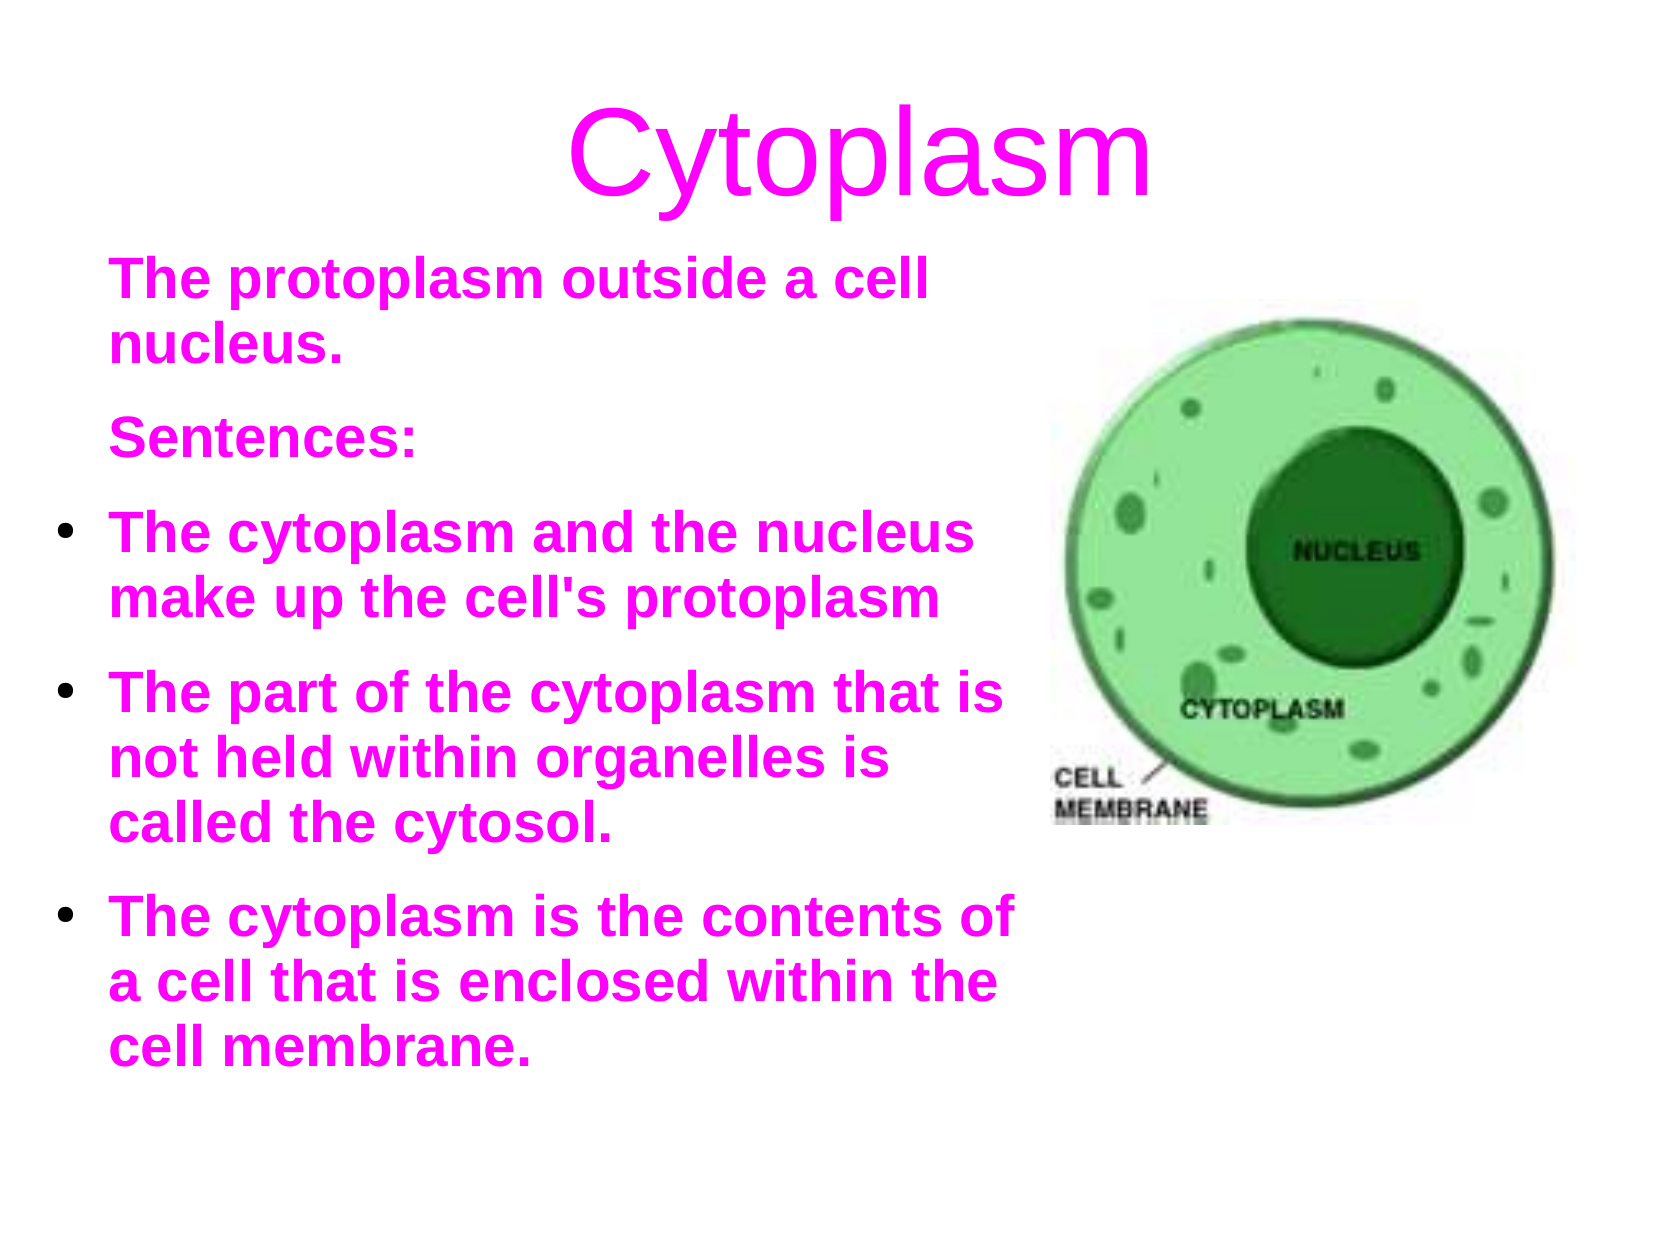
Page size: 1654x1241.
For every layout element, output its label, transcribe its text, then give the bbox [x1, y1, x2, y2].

picture [1050, 299, 1576, 826]
list The protoplasm outside a cell nucleus. Sentences: The cytoplasm and the nucleus make up the cell's protoplasm The part of the cytoplasm that is not held within organelles is called the cytosol. The cytoplasm is the contents of a cell that is enclosed within the cell membrane. [37, 245, 1051, 1241]
title Cytoplasm [116, 55, 1605, 248]
